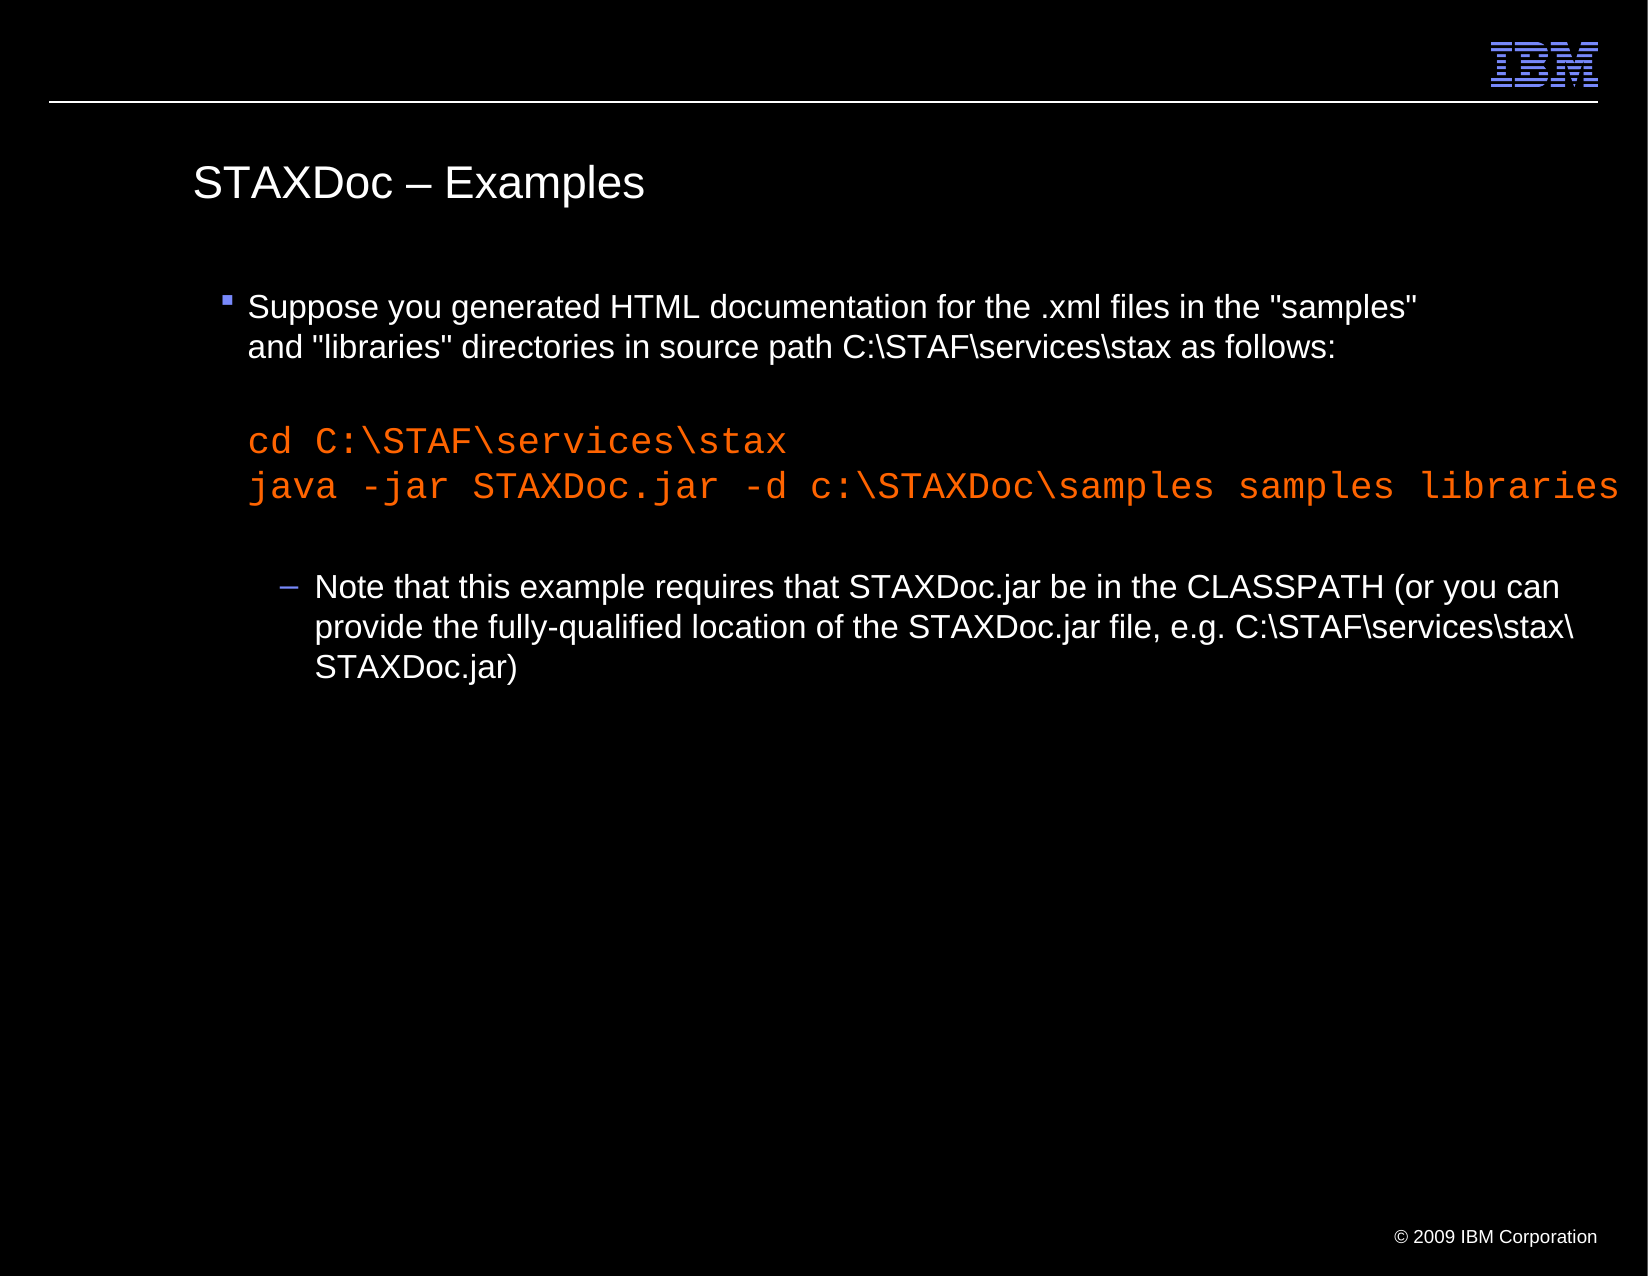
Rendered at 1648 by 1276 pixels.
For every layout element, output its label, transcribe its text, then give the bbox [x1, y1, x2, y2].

picture [1491, 42, 1598, 87]
text_box Suppose you generated HTML documentation for the .xml files in the "samples" and "libraries" directories in source path C:\STAF\services\stax as follows: cd C:\STAF\services\stax java -jar STAXDoc.jar -d c:\STAXDoc\samples samples libraries Note that this example requires that STAXDoc.jar be in the CLASSPATH (or you can provide the fully-qualified location of the STAXDoc.jar file, e.g. C:\STAF\services\stax\STAXDoc.jar) [220, 284, 1648, 685]
title STAXDoc – Examples [175, 150, 1648, 244]
